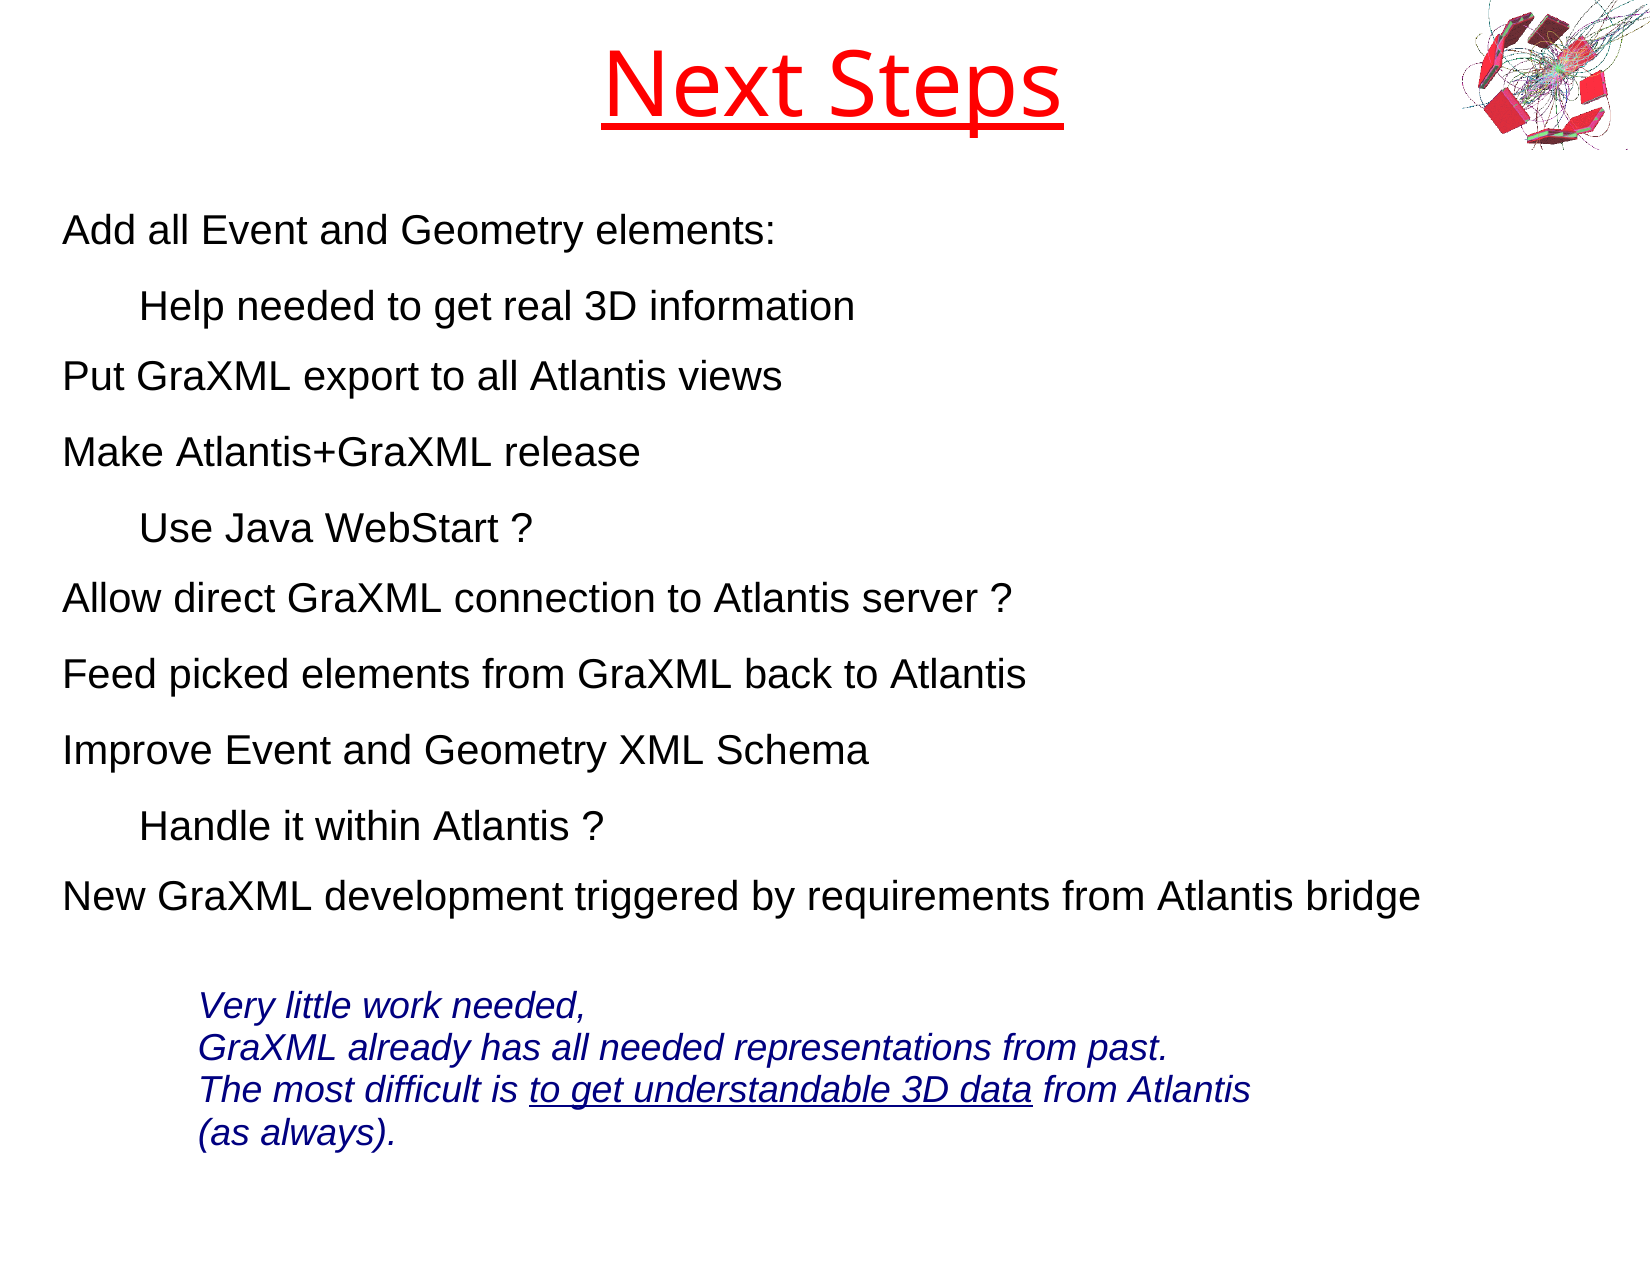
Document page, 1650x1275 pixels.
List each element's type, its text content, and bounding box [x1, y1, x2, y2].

picture [1462, 0, 1650, 151]
title Next Steps [90, 0, 1576, 188]
list Add all Event and Geometry elements: Help needed to get real 3D information Put GraXML export to all Atlantis views Make Atlantis+GraXML release Use Java WebStart ? Allow direct GraXML connection to Atlantis server ? Feed picked elements from GraXML back to Atlantis Improve Event and Geometry XML Schema Handle it within Atlantis ? New GraXML development triggered by requirements from Atlantis bridge [44, 206, 1509, 975]
text_box Very little work needed, GraXML already has all needed representations from past. The most difficult is to get understandable 3D data from Atlantis (as always). [183, 977, 1423, 1183]
